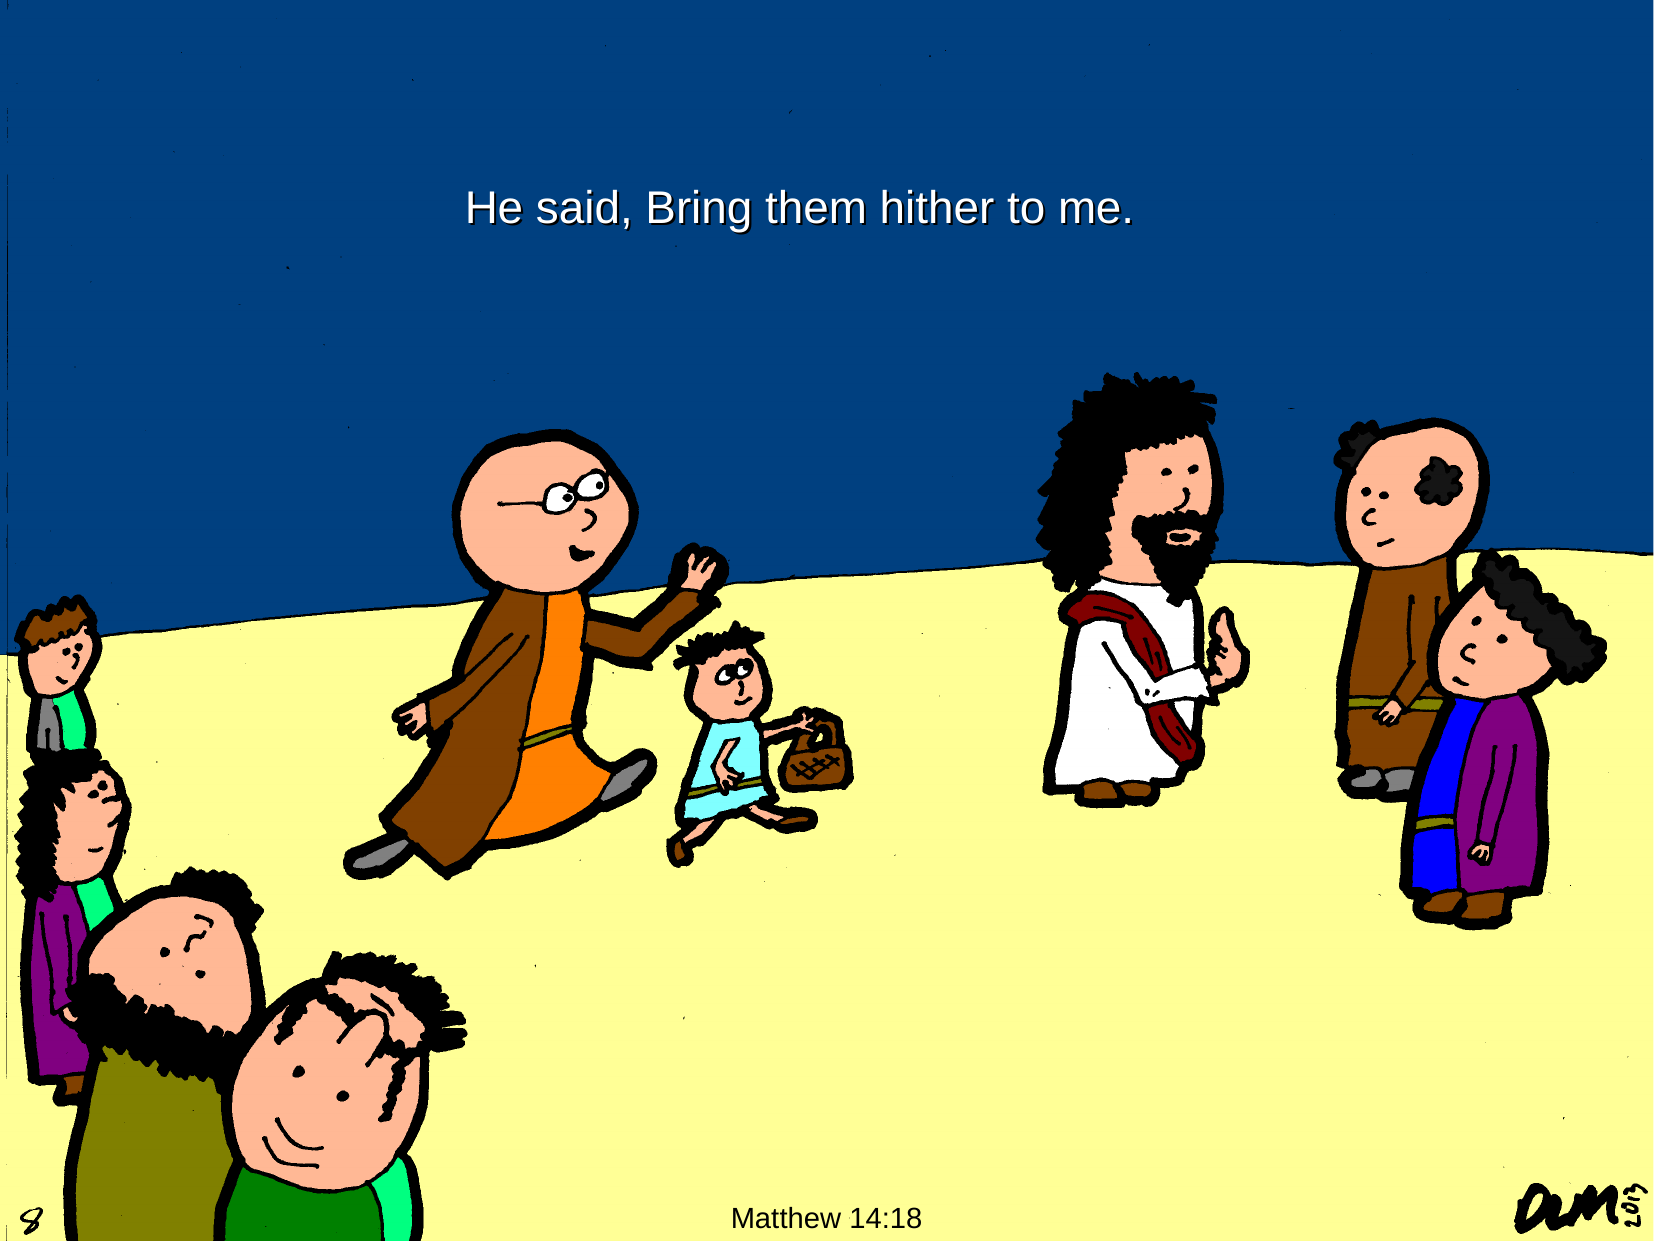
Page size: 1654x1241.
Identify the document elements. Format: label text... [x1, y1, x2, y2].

picture [0, 0, 1654, 1241]
text_box Matthew 14:18 [684, 1161, 970, 1241]
text_box He said, Bring them hither to me. [450, 174, 1153, 241]
